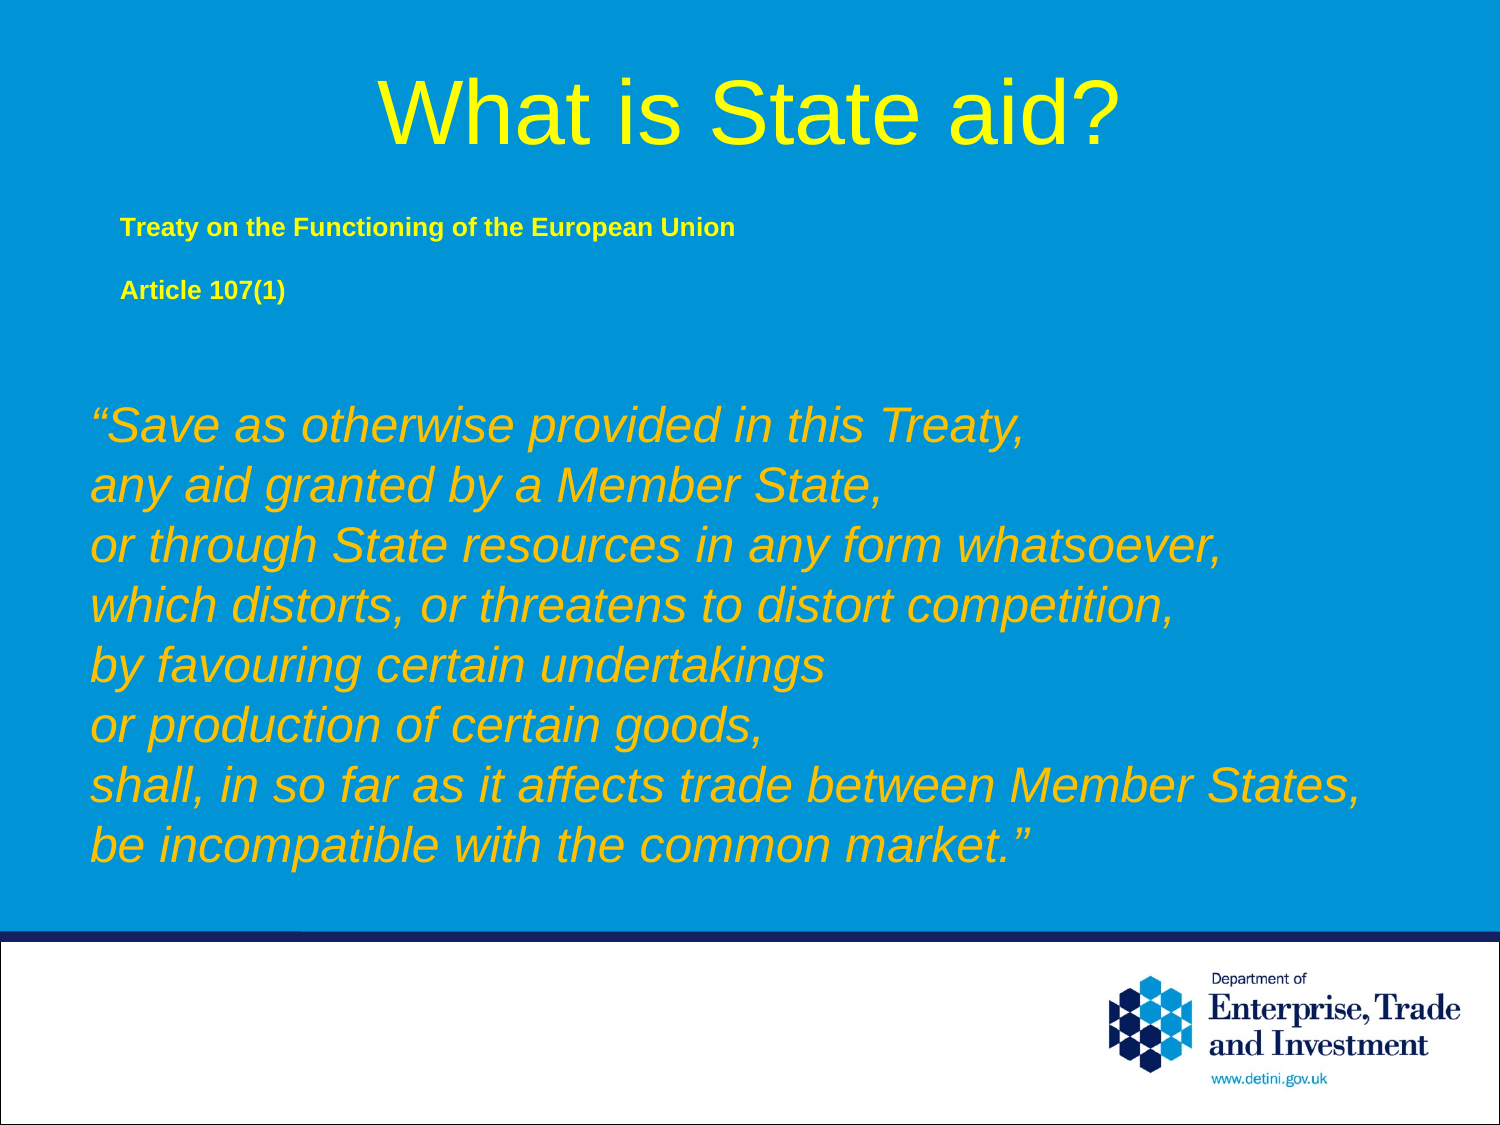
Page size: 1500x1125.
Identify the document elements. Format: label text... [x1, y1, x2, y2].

list Treaty on the Functioning of the European Union Article 107(1) [75, 202, 1426, 314]
text_box “Save as otherwise provided in this Treaty, any aid granted by a Member State, or through State resources in any form whatsoever, which distorts, or threatens to distort competition, by favouring certain undertakings or production of certain goods, shall, in so far as it affects trade between Member States, be incompatible with the common market.” [75, 385, 1382, 880]
title What is State aid? [75, 45, 1426, 202]
